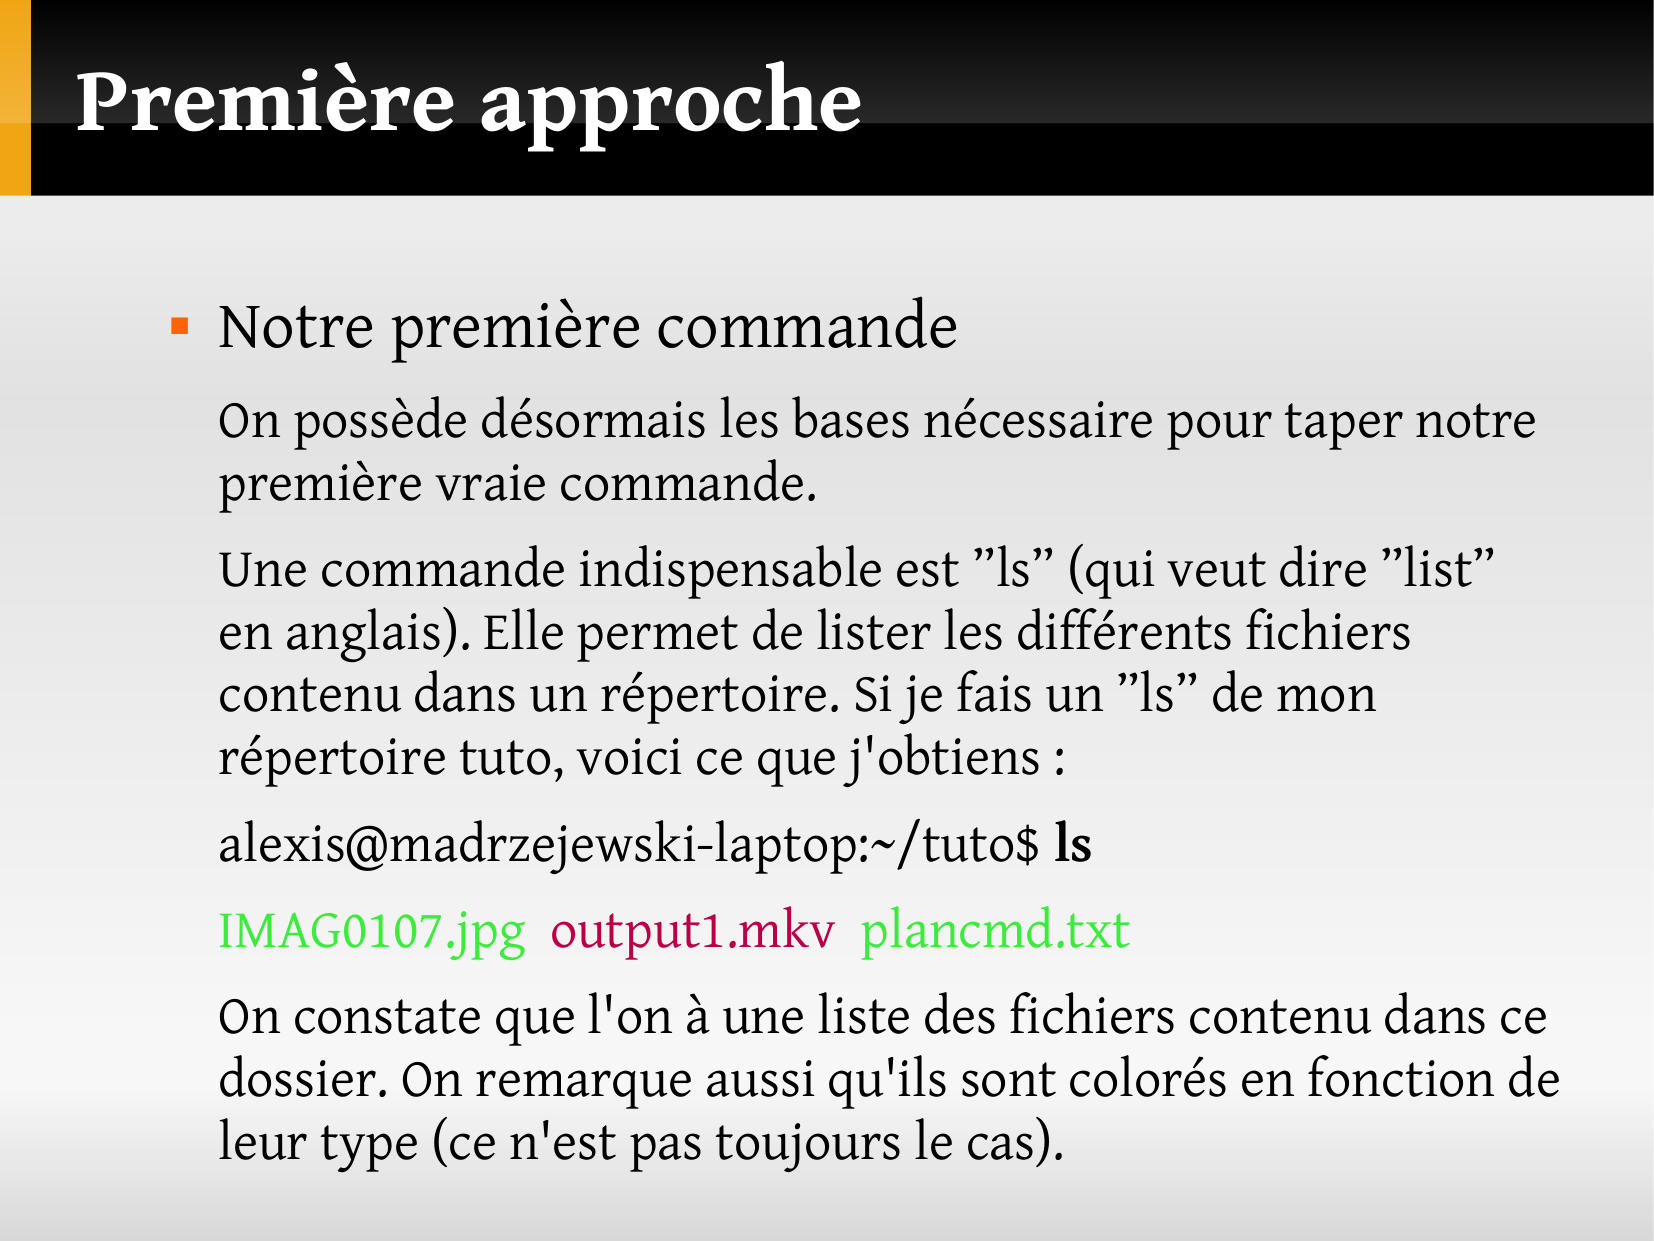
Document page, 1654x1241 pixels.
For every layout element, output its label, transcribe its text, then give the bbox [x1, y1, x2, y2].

list Notre première commande On possède désormais les bases nécessaire pour taper notre première vraie commande. Une commande indispensable est ”ls” (qui veut dire ”list” en anglais). Elle permet de lister les différents fichiers contenu dans un répertoire. Si je fais un ”ls” de mon répertoire tuto, voici ce que j'obtiens : alexis@madrzejewski-laptop:~/tuto$ ls IMAG0107.jpg output1.mkv plancmd.txt On constate que l'on à une liste des fichiers contenu dans ce dossier. On remarque aussi qu'ils sont colorés en fonction de leur type (ce n'est pas toujours le cas). [76, 288, 1565, 1241]
picture [0, 0, 1654, 1241]
title Première approche [76, 7, 1565, 200]
